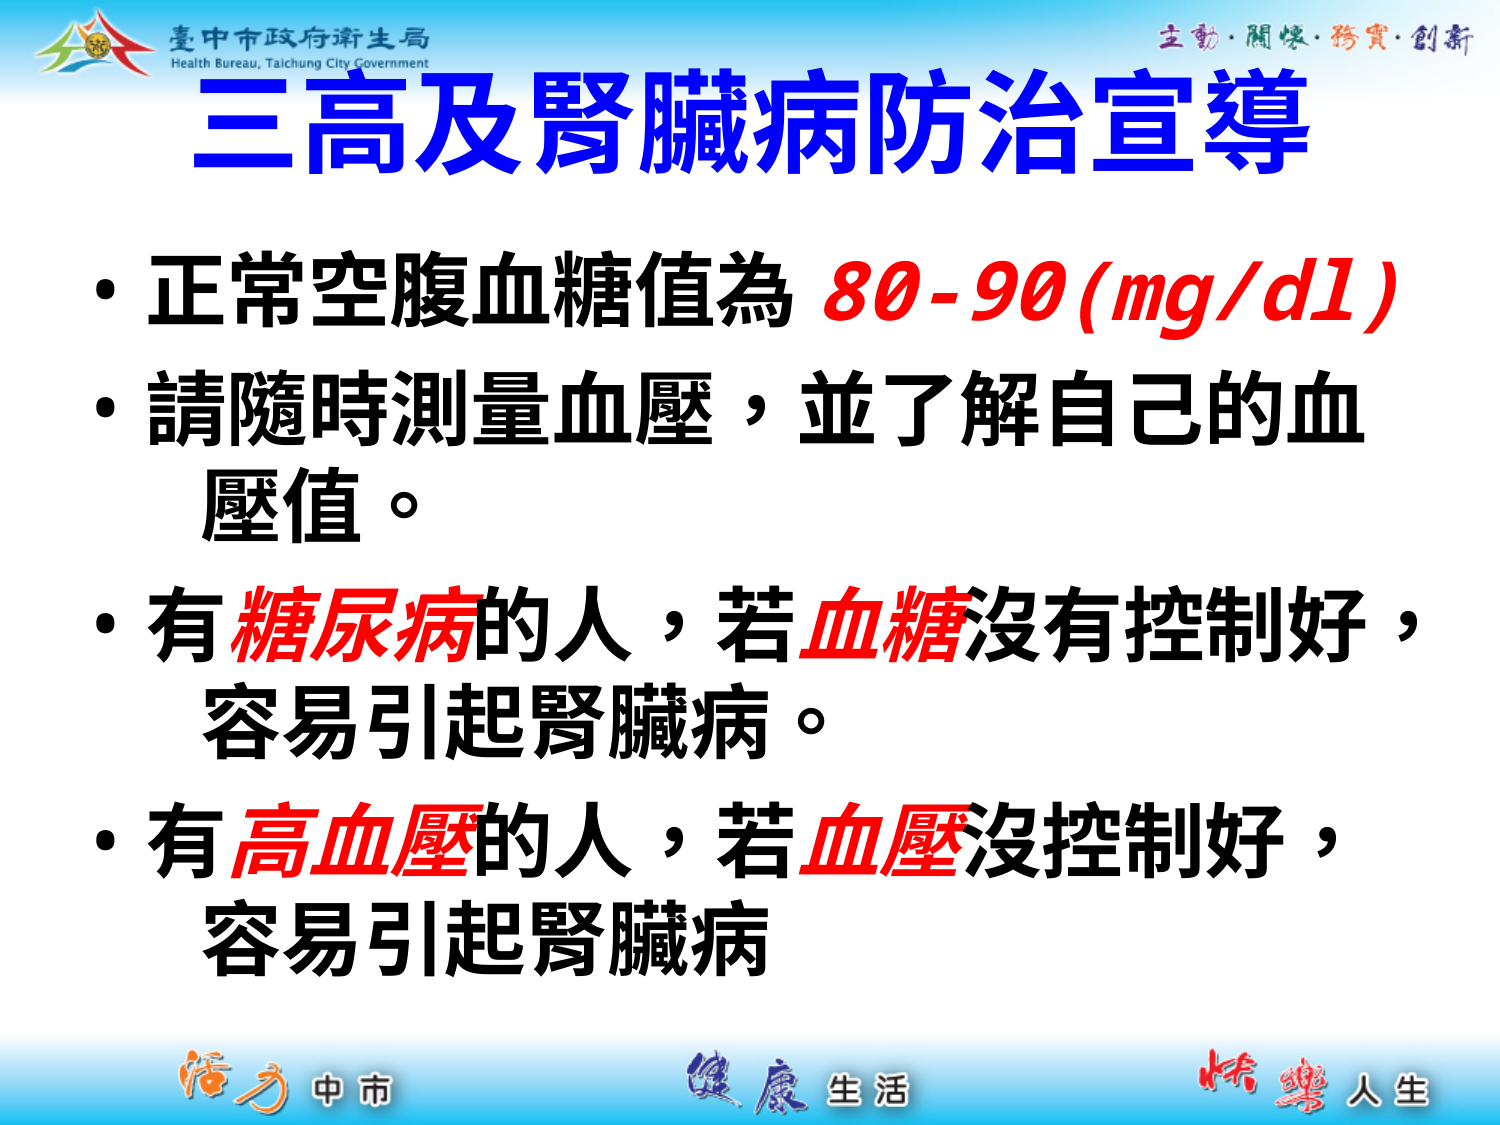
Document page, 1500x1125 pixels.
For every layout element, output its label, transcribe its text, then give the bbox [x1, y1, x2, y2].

title 三高及腎臟病防治宣導 [75, 45, 1426, 231]
list 正常空腹血糖值為80-90(mg/dl) 請隨時測量血壓，並了解自己的血壓值。 有糖尿病的人，若血糖沒有控制好，容易引起腎臟病。 有高血壓的人，若血壓沒控制好，容易引起腎臟病 [75, 231, 1426, 1005]
